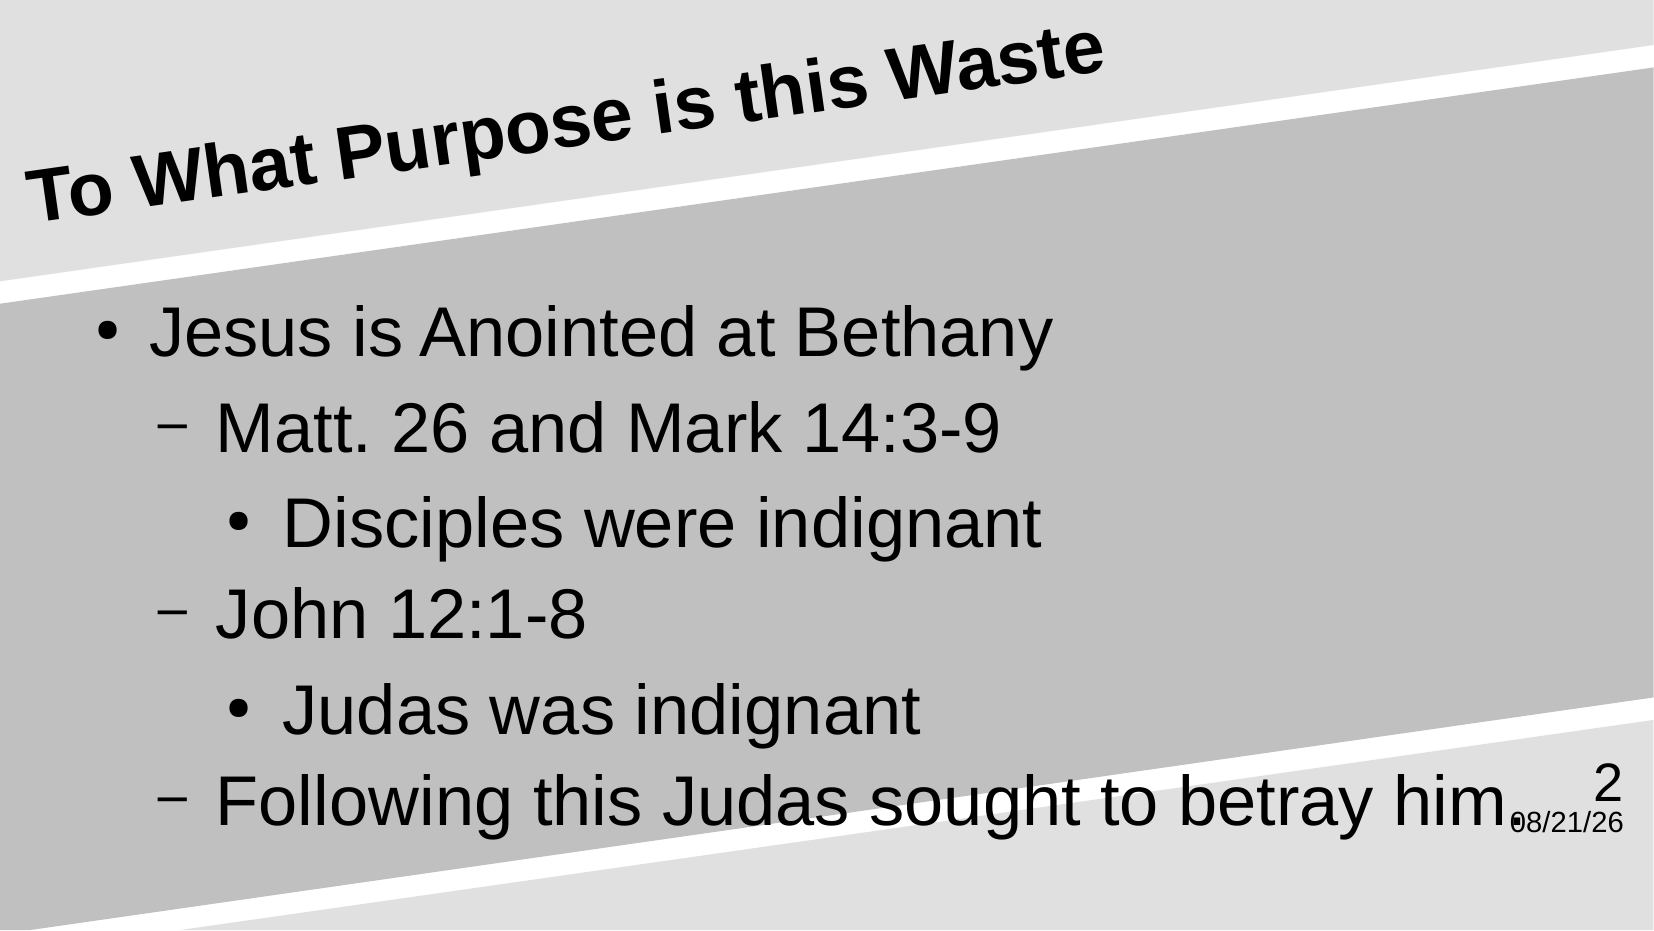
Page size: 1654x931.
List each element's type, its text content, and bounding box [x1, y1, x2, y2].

title To What Purpose is this Waste [17, 0, 1501, 276]
list Jesus is Anointed at Bethany Matt. 26 and Mark 14:3-9 Disciples were indignant John 12:1-8 Judas was indignant Following this Judas sought to betray him. [82, 292, 1538, 886]
